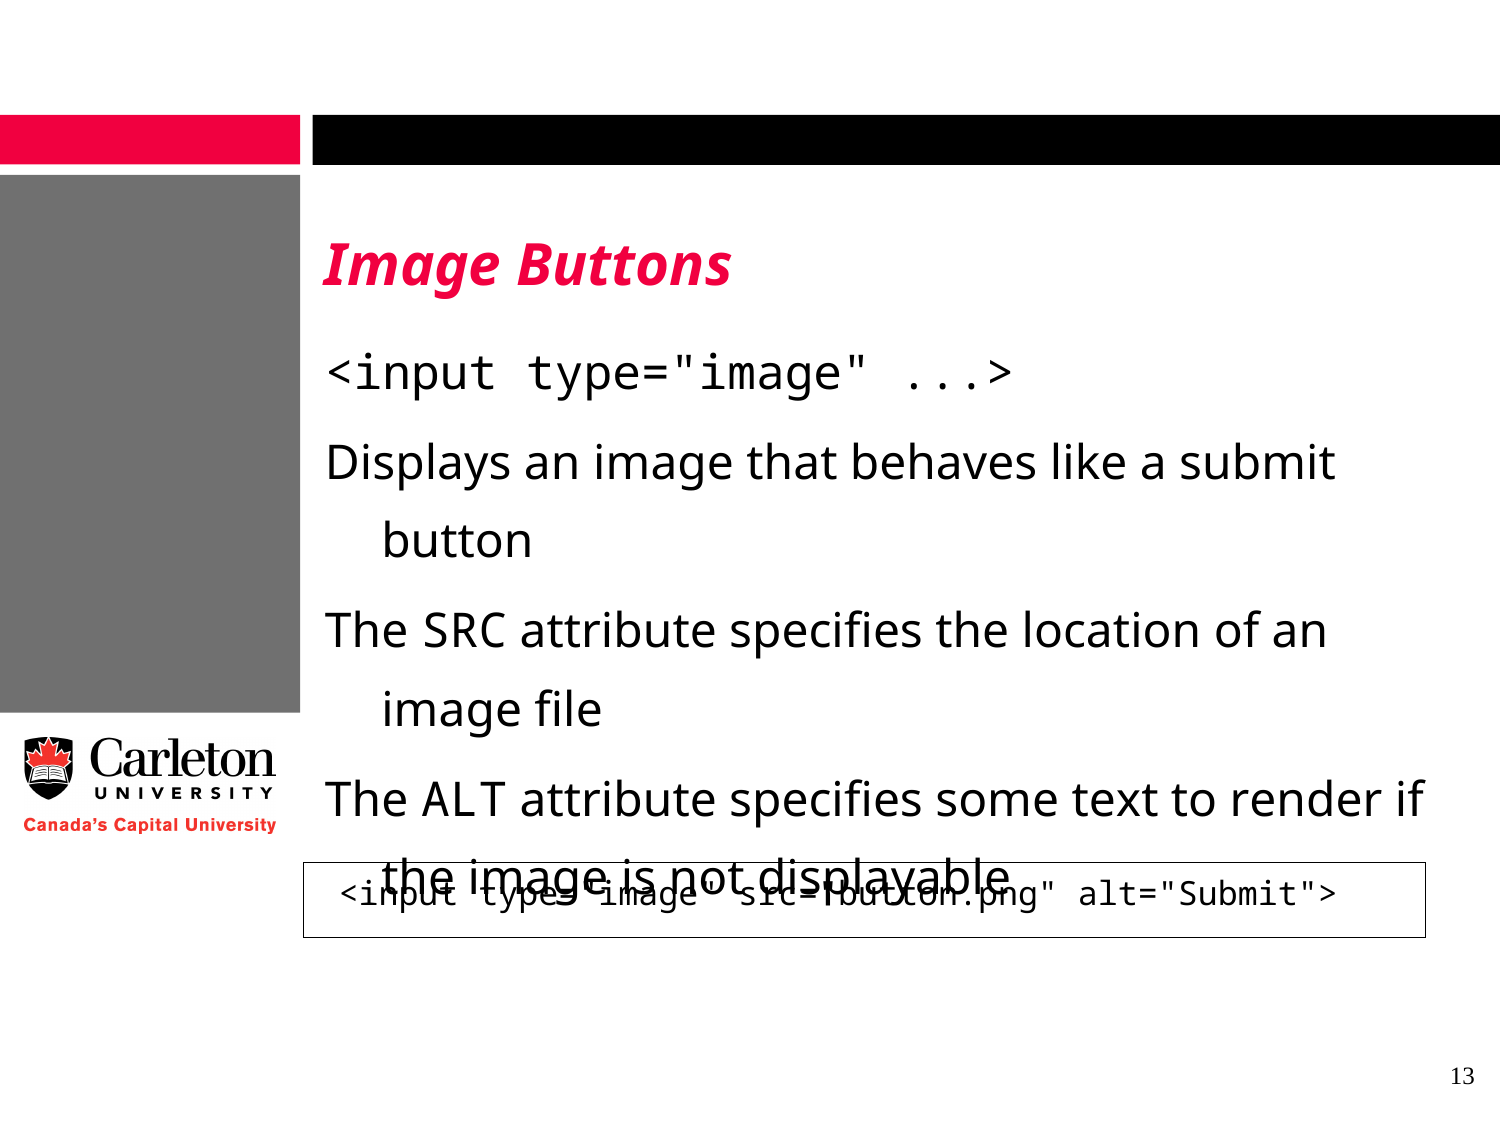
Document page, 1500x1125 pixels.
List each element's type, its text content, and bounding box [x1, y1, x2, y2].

picture [24, 737, 276, 834]
text_box <input type="image" src="button.png" alt="Submit"> [303, 862, 1426, 938]
title Image Buttons [324, 194, 1450, 324]
list <input type="image" ...> Displays an image that behaves like a submit button The SRC attribute specifies the location of an image file The ALT attribute specifies some text to render if the image is not displayable [324, 324, 1450, 863]
